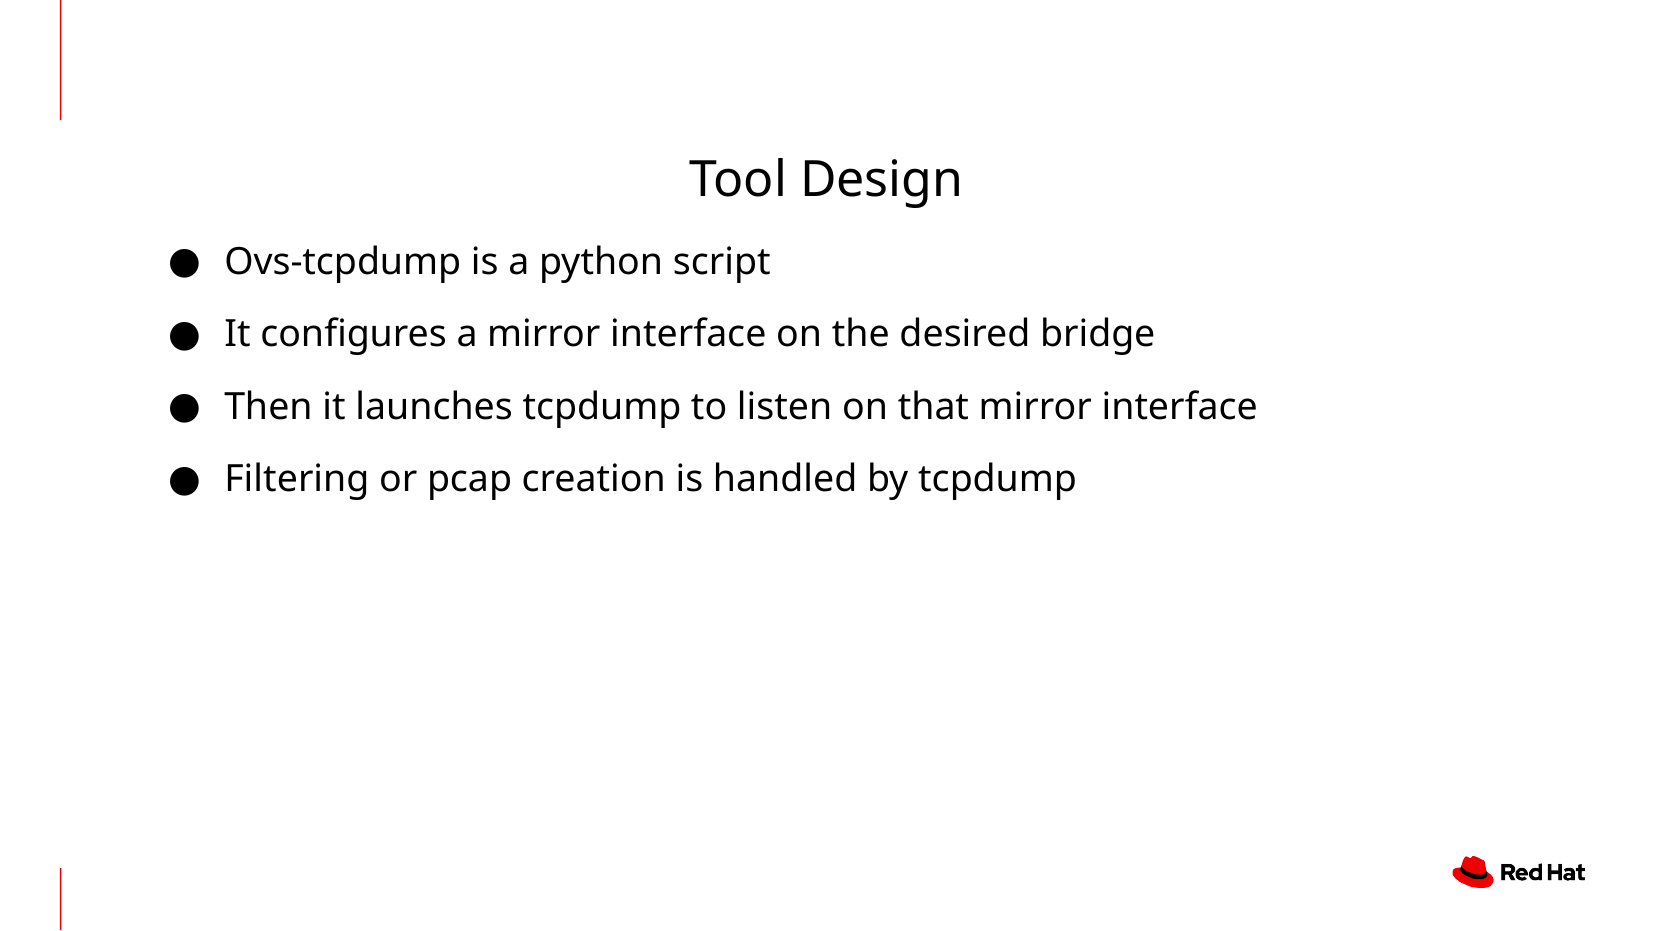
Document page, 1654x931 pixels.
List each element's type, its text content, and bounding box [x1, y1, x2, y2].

title Tool Design [237, 128, 1416, 205]
text_box Ovs-tcpdump is a python script It configures a mirror interface on the desired bridge Then it launches tcpdump to listen on that mirror interface Filtering or pcap creation is handled by tcpdump [149, 229, 1504, 773]
picture [1452, 856, 1585, 888]
